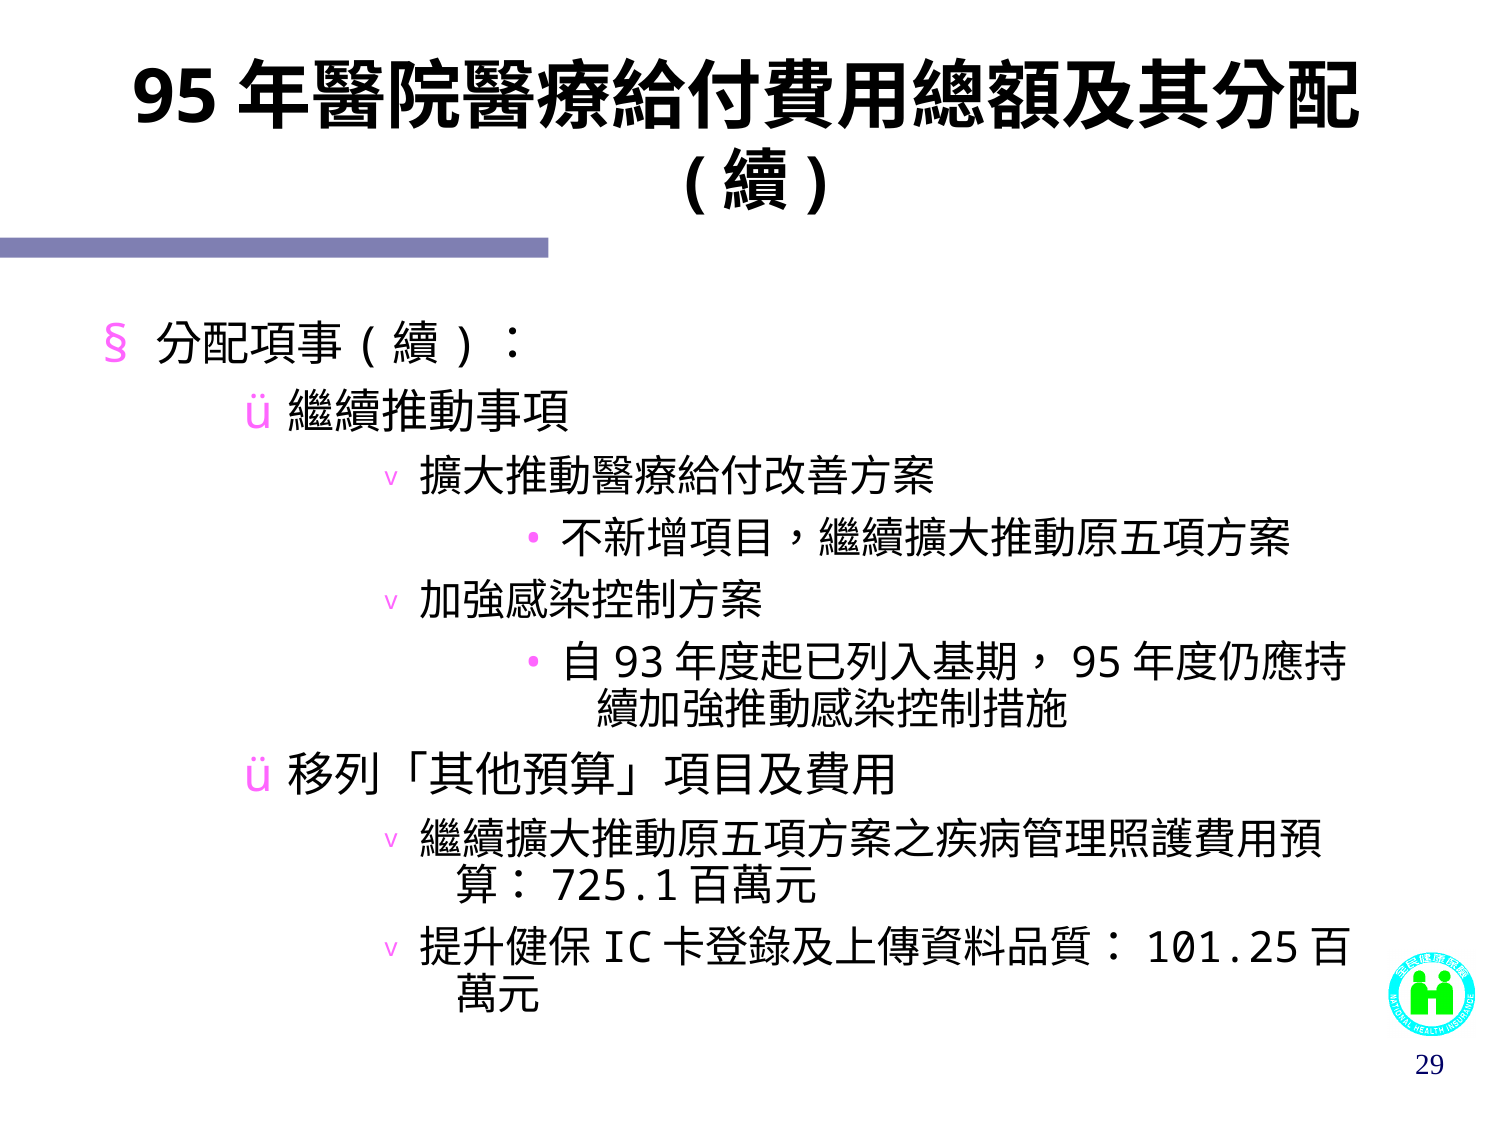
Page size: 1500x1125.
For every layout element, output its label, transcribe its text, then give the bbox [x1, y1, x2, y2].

list 分配項事(續)： 繼續推動事項 擴大推動醫療給付改善方案 不新增項目，繼續擴大推動原五項方案 加強感染控制方案 自93年度起已列入基期，95年度仍應持續加強推動感染控制措施 移列「其他預算」項目及費用 繼續擴大推動原五項方案之疾病管理照護費用預算：725.1百萬元 提升健保IC卡登錄及上傳資料品質：101.25百萬元 [87, 312, 1376, 1038]
title 95年醫院醫療給付費用總額及其分配(續) [87, 37, 1426, 225]
text_box [1400, 1037, 1476, 1125]
